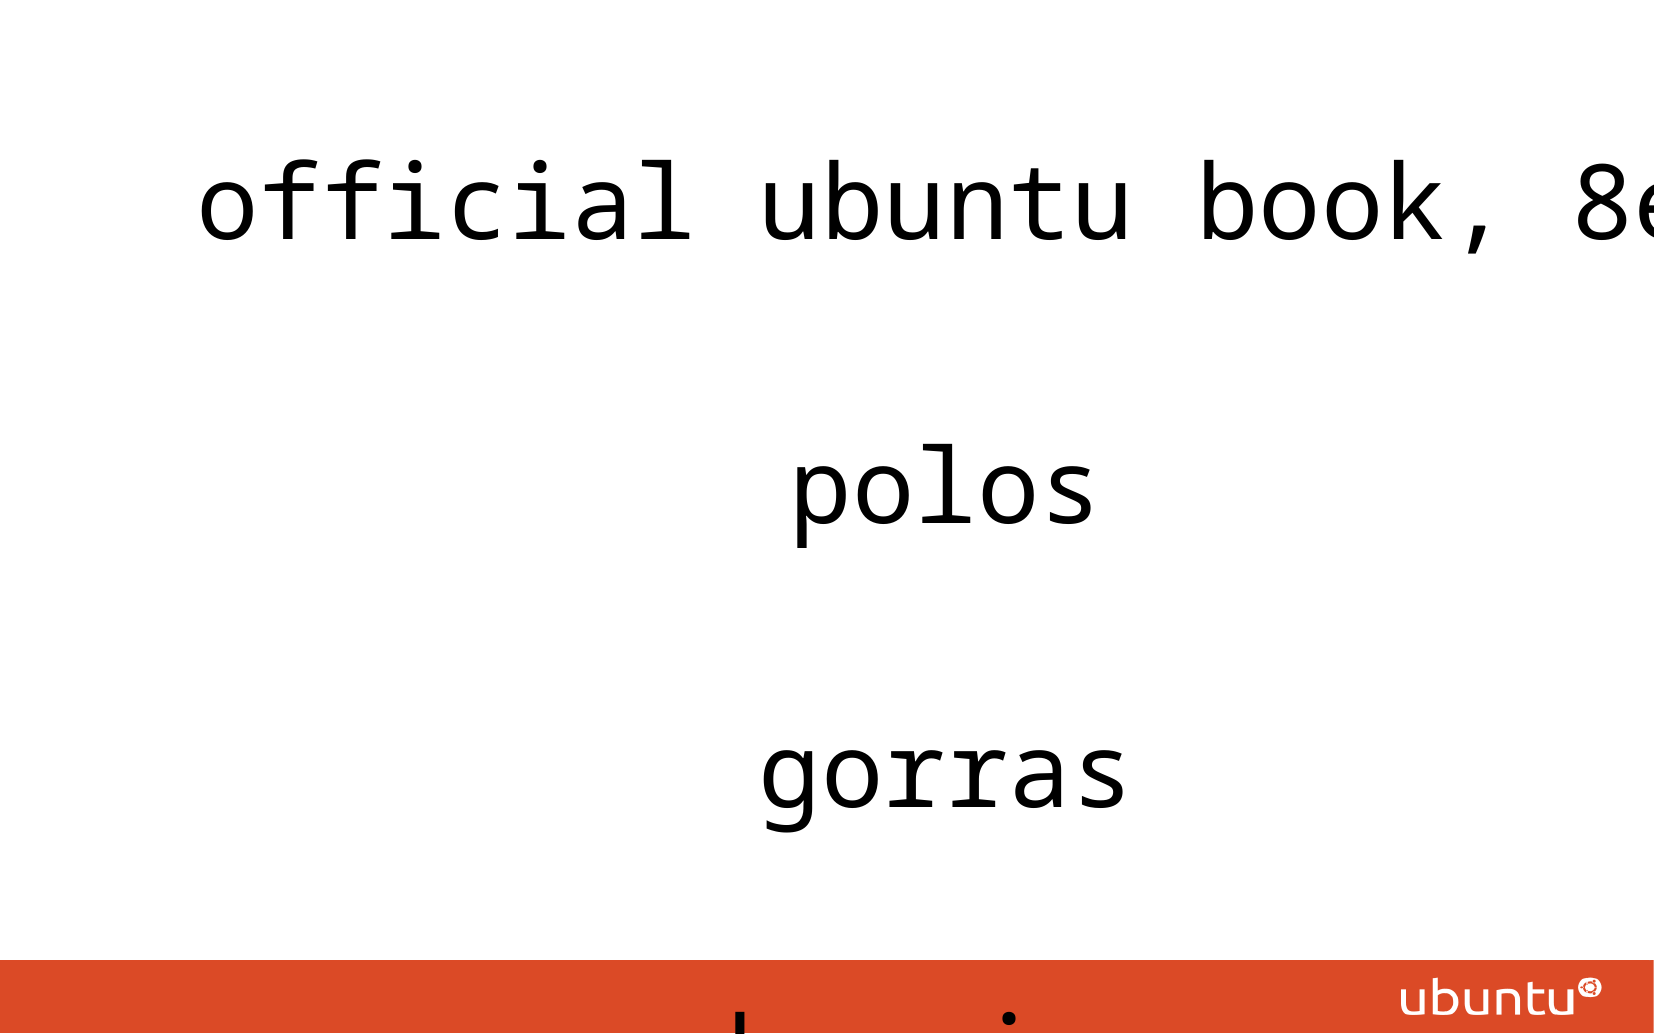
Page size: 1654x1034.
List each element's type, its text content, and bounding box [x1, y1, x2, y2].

picture [0, 960, 1654, 1033]
text_box official ubuntu book, 8e polos gorras beanies [181, 120, 1466, 868]
